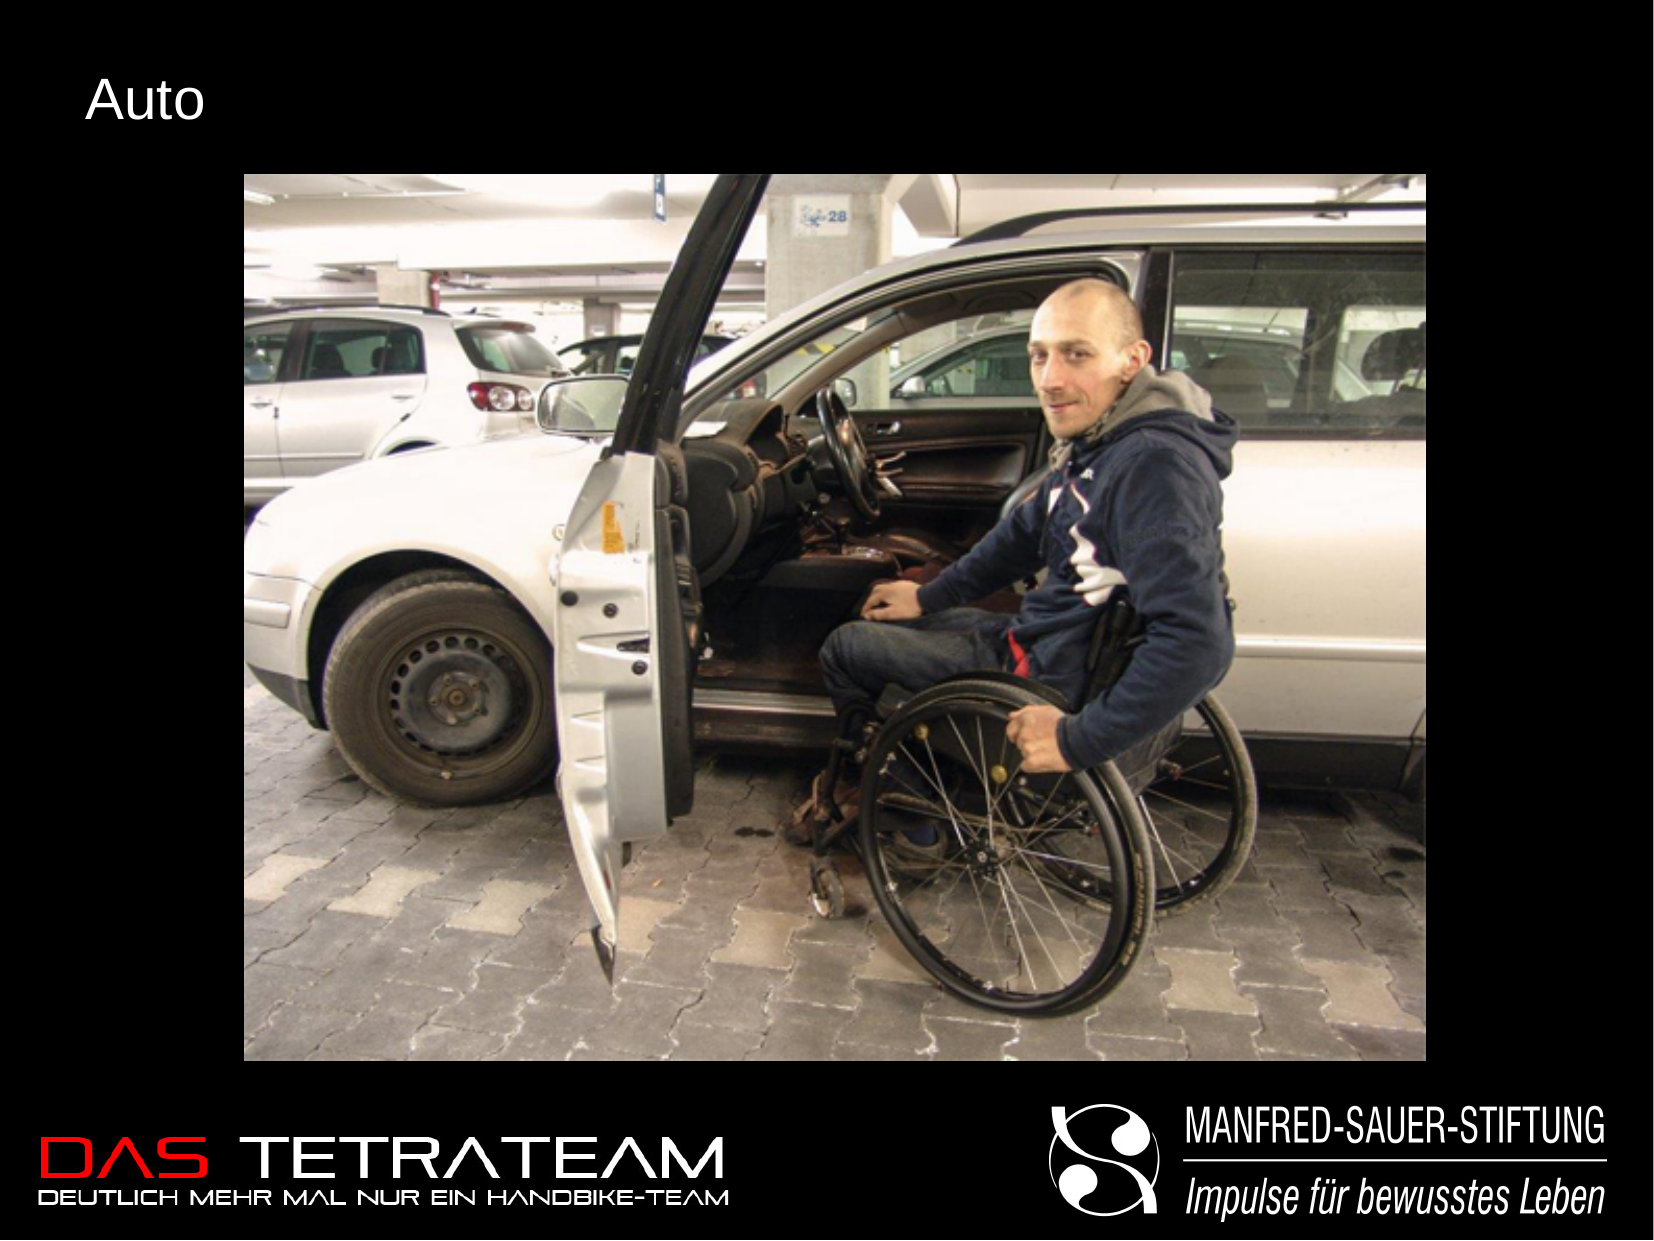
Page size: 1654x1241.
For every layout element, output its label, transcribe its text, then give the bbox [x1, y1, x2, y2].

text_box Auto [70, 59, 438, 139]
picture [244, 174, 1426, 1061]
picture [1049, 1104, 1607, 1222]
picture [16, 1121, 762, 1216]
